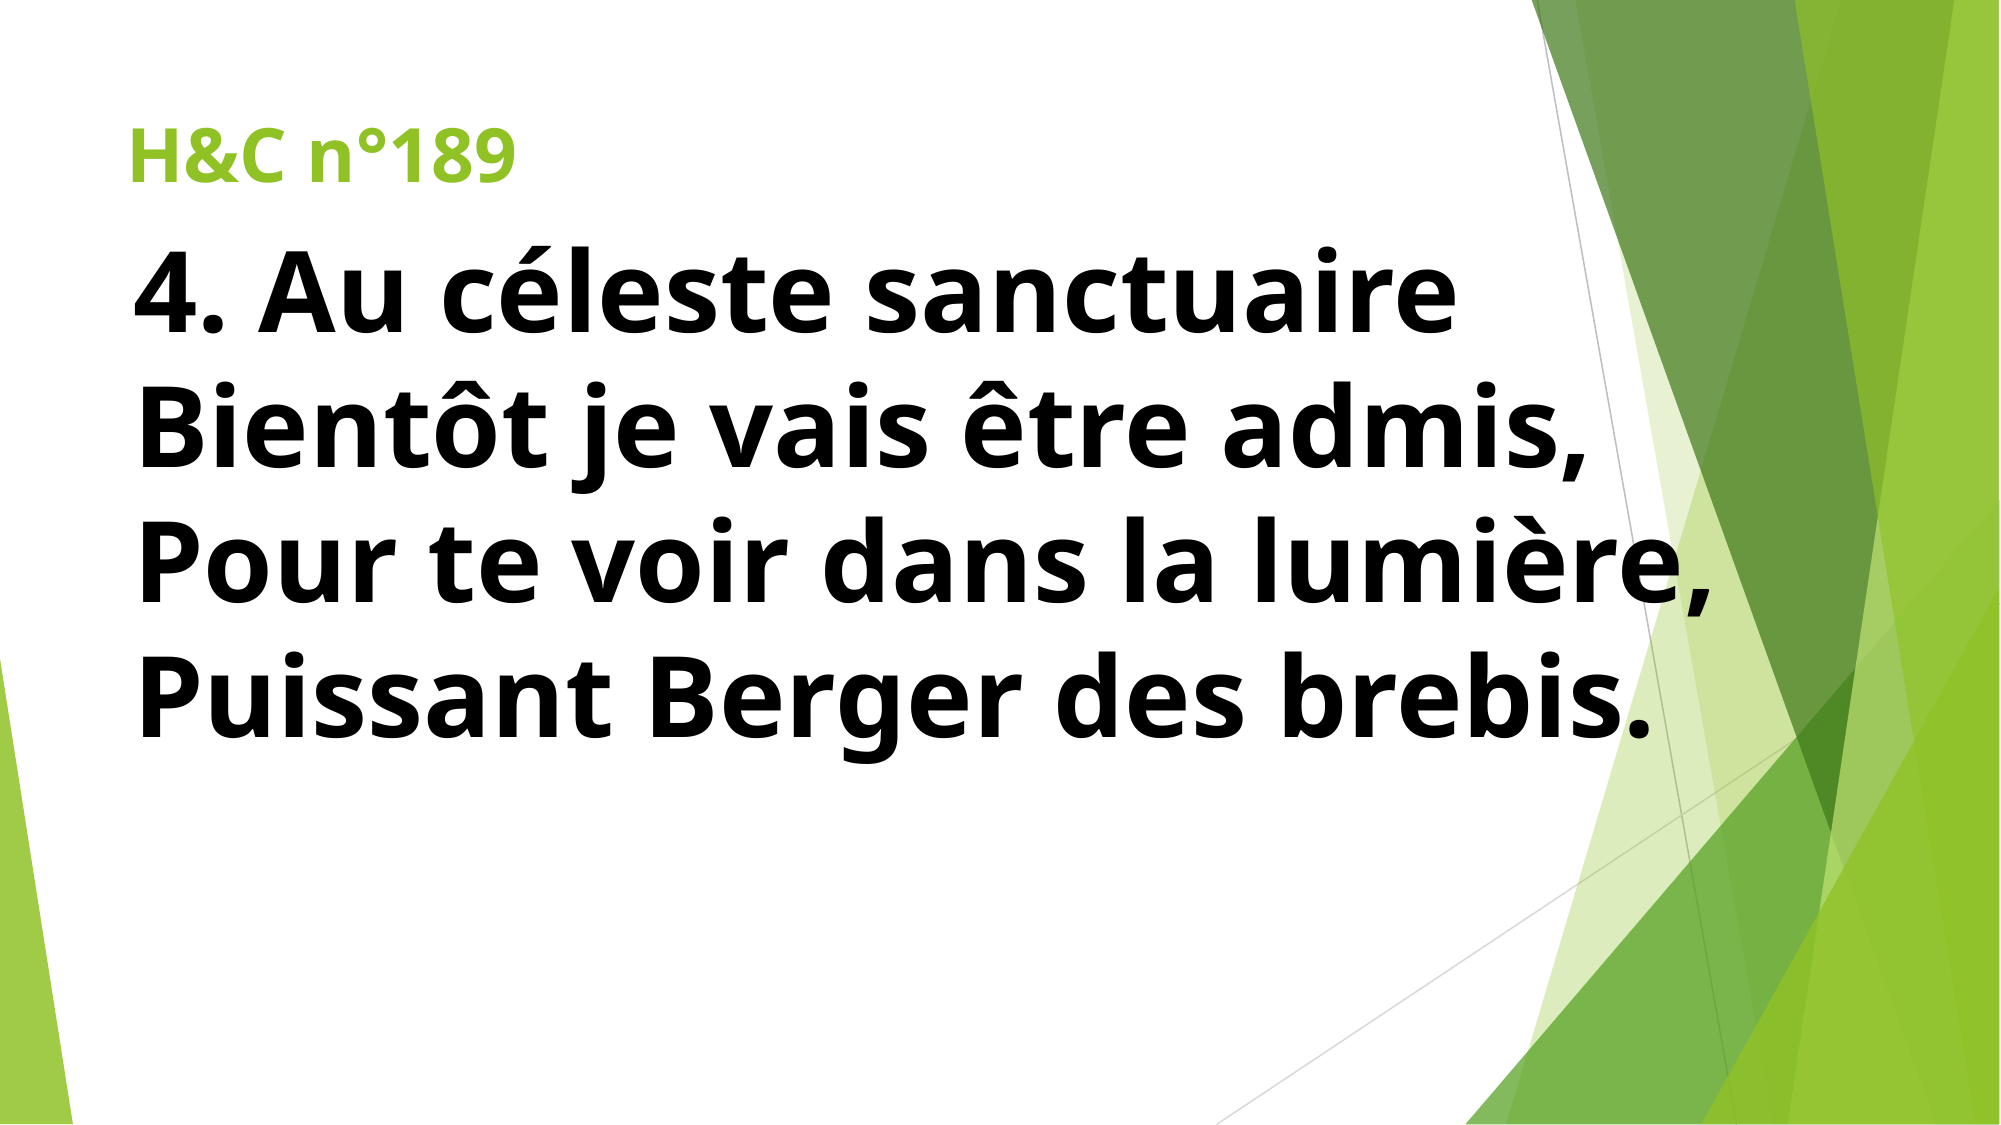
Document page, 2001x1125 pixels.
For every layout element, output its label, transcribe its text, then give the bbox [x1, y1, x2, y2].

text_box H&C n°189 [111, 99, 1522, 213]
text_box 4. Au céleste sanctuaire Bientôt je vais être admis, Pour te voir dans la lumière, Puissant Berger des brebis. [118, 212, 1961, 1074]
